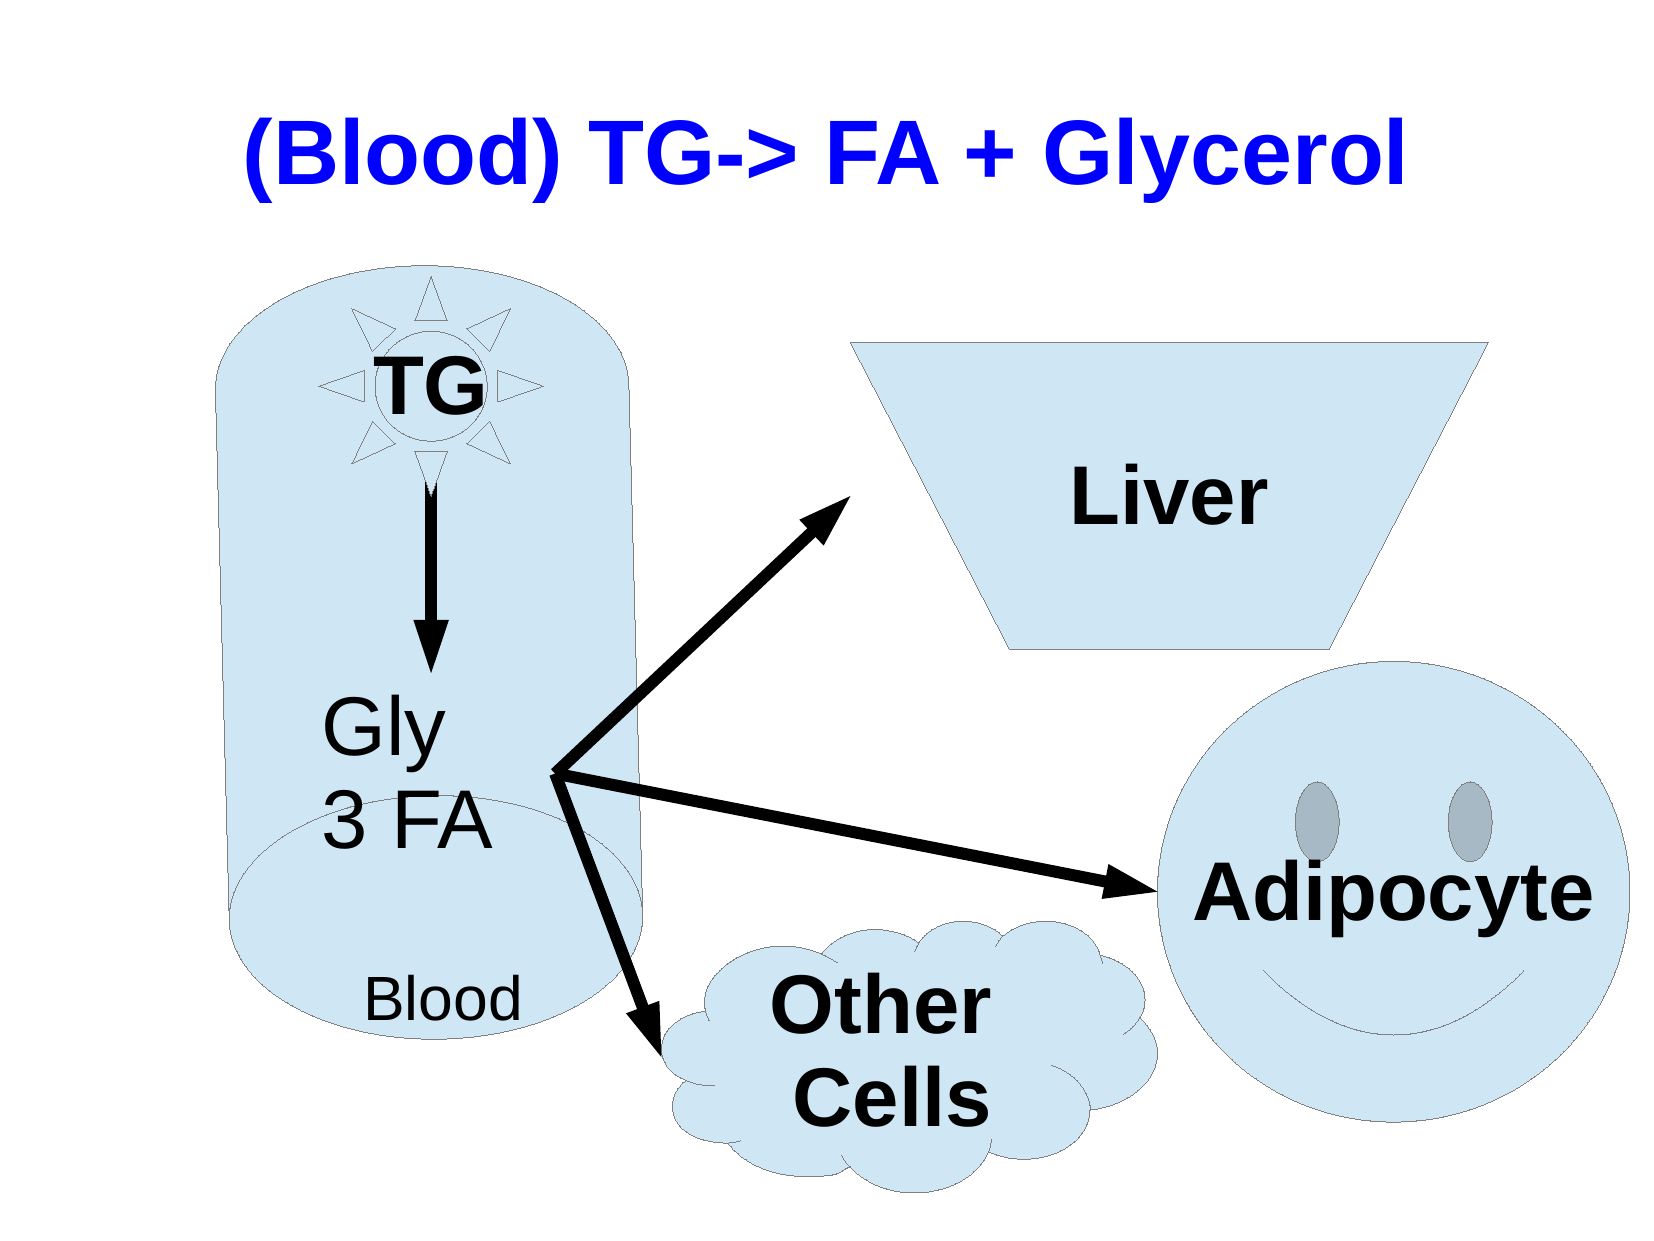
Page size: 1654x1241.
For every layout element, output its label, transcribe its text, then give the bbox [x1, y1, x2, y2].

text_box TG [466, 308, 511, 352]
text_box TG [414, 276, 448, 321]
text_box [215, 265, 637, 1029]
text_box TG [351, 421, 396, 464]
text_box TG [497, 370, 544, 402]
text_box TG [351, 308, 396, 352]
text_box Liver [850, 342, 1489, 650]
text_box Gly 3 FA [307, 673, 556, 875]
text_box Blood [348, 956, 573, 1042]
text_box TG [414, 451, 448, 497]
text_box TG [318, 370, 365, 402]
text_box Other Cells [661, 921, 1158, 1193]
text_box Adipocyte [1157, 661, 1630, 1123]
text_box TG [466, 421, 511, 464]
text_box [566, 783, 643, 957]
text_box [569, 705, 640, 783]
text_box TG [375, 331, 488, 442]
title (Blood) TG-> FA + Glycerol [82, 49, 1571, 257]
